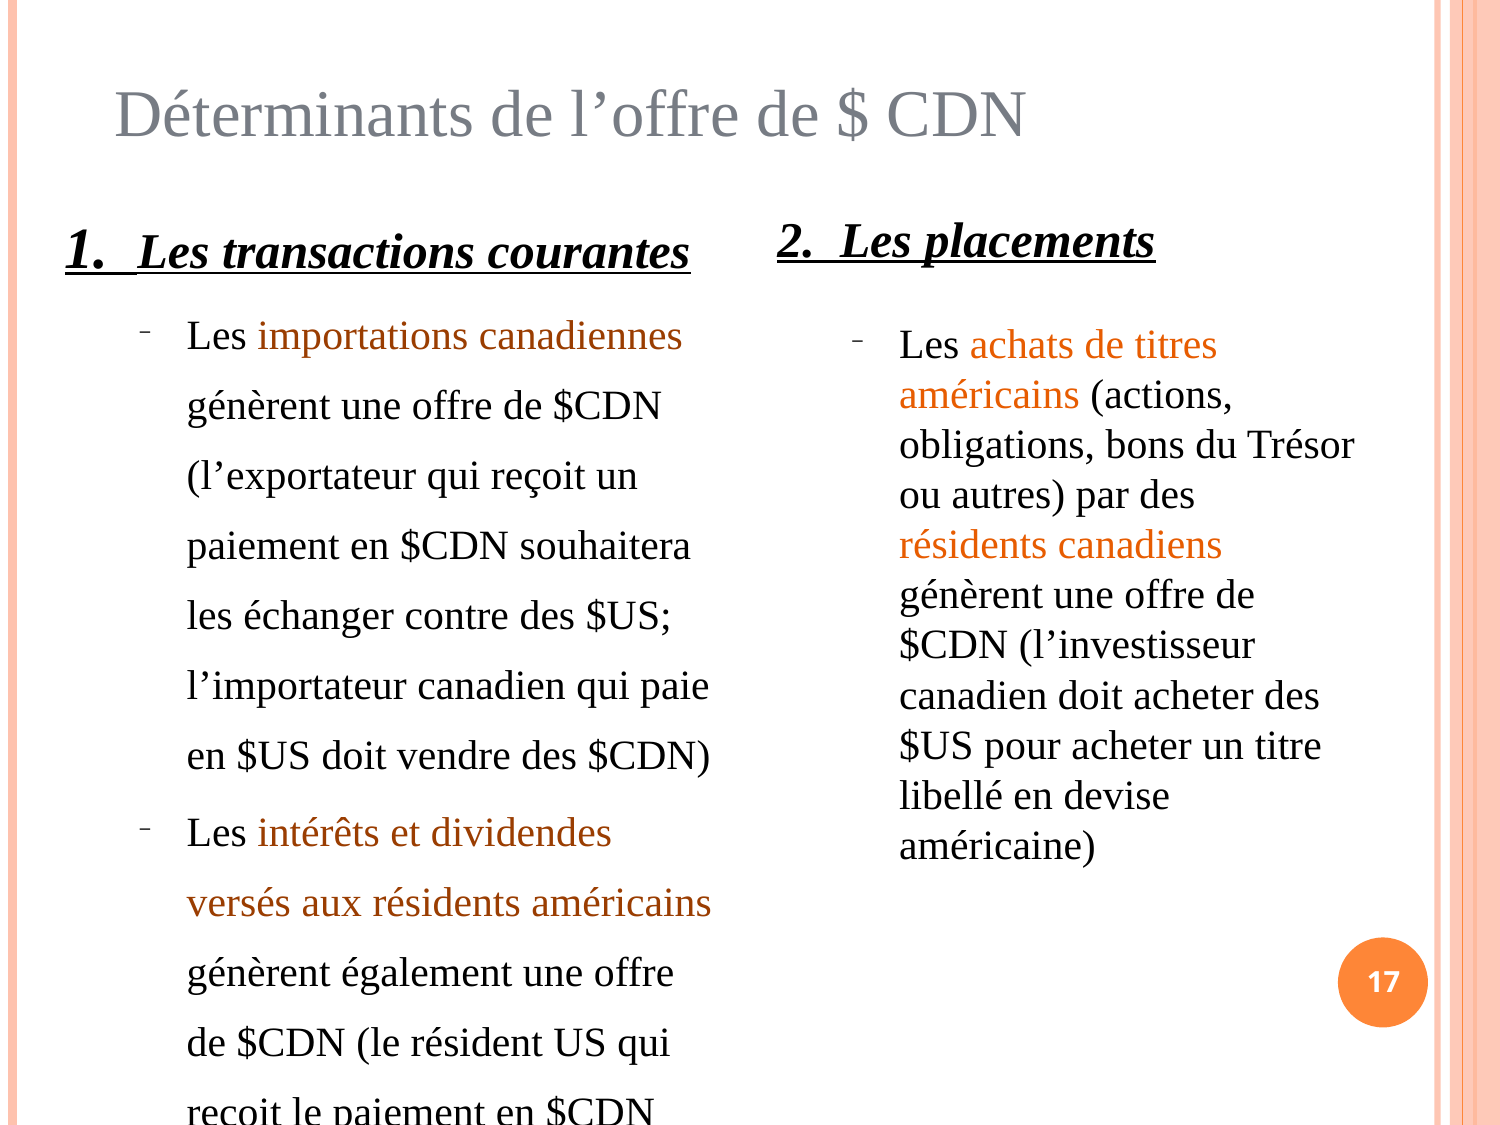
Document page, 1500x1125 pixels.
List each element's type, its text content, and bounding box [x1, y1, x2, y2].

text_box 2. Les placements Les achats de titres américains (actions, obligations, bons du Trésor ou autres) par des) résidents canadiens génèrent une offre de $CDN (l’investisseur canadien doit acheter des $US pour acheter un titre libellé en devise américaine) [762, 199, 1374, 938]
text_box 1. Les transactions courantes Les importations canadiennes génèrent une offre de $CDN (l’exportateur qui reçoit un paiement en $CDN souhaitera les échanger contre des $US; l’importateur canadien qui paie en $US doit vendre des $CDN) Les intérêts et dividendes versés aux résidents américains génèrent également une offre de $CDN (le résident US qui reçoit le paiement en $CDN souhaitera les échanger contre des $US) [49, 174, 738, 1125]
slide_number <numéro> [1333, 940, 1434, 1027]
text_box Déterminants de l’offre de $ CDN [99, 62, 1163, 163]
